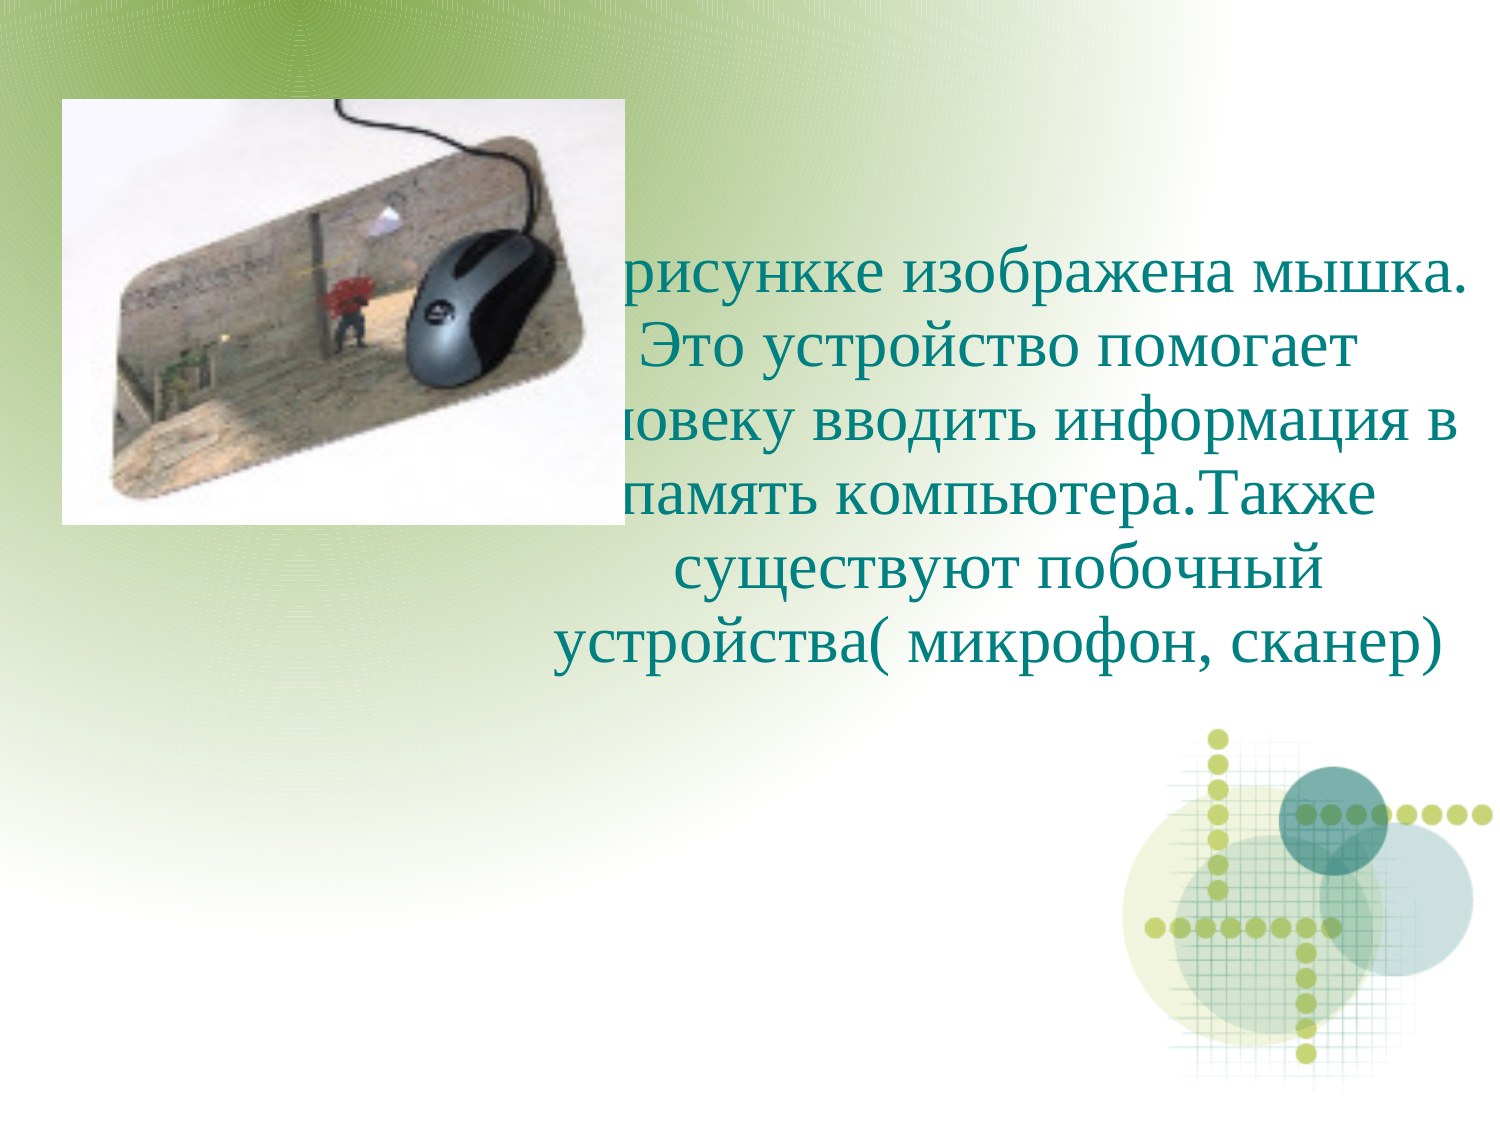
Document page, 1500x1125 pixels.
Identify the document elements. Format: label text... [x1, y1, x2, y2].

subtitle На рисункке изображена мышка. Это устройство помогает человеку вводить информация в память компьютера.Также существуют побочный устройства( микрофон, сканер) [498, 224, 1500, 685]
picture [1110, 718, 1500, 1098]
picture [62, 99, 625, 525]
